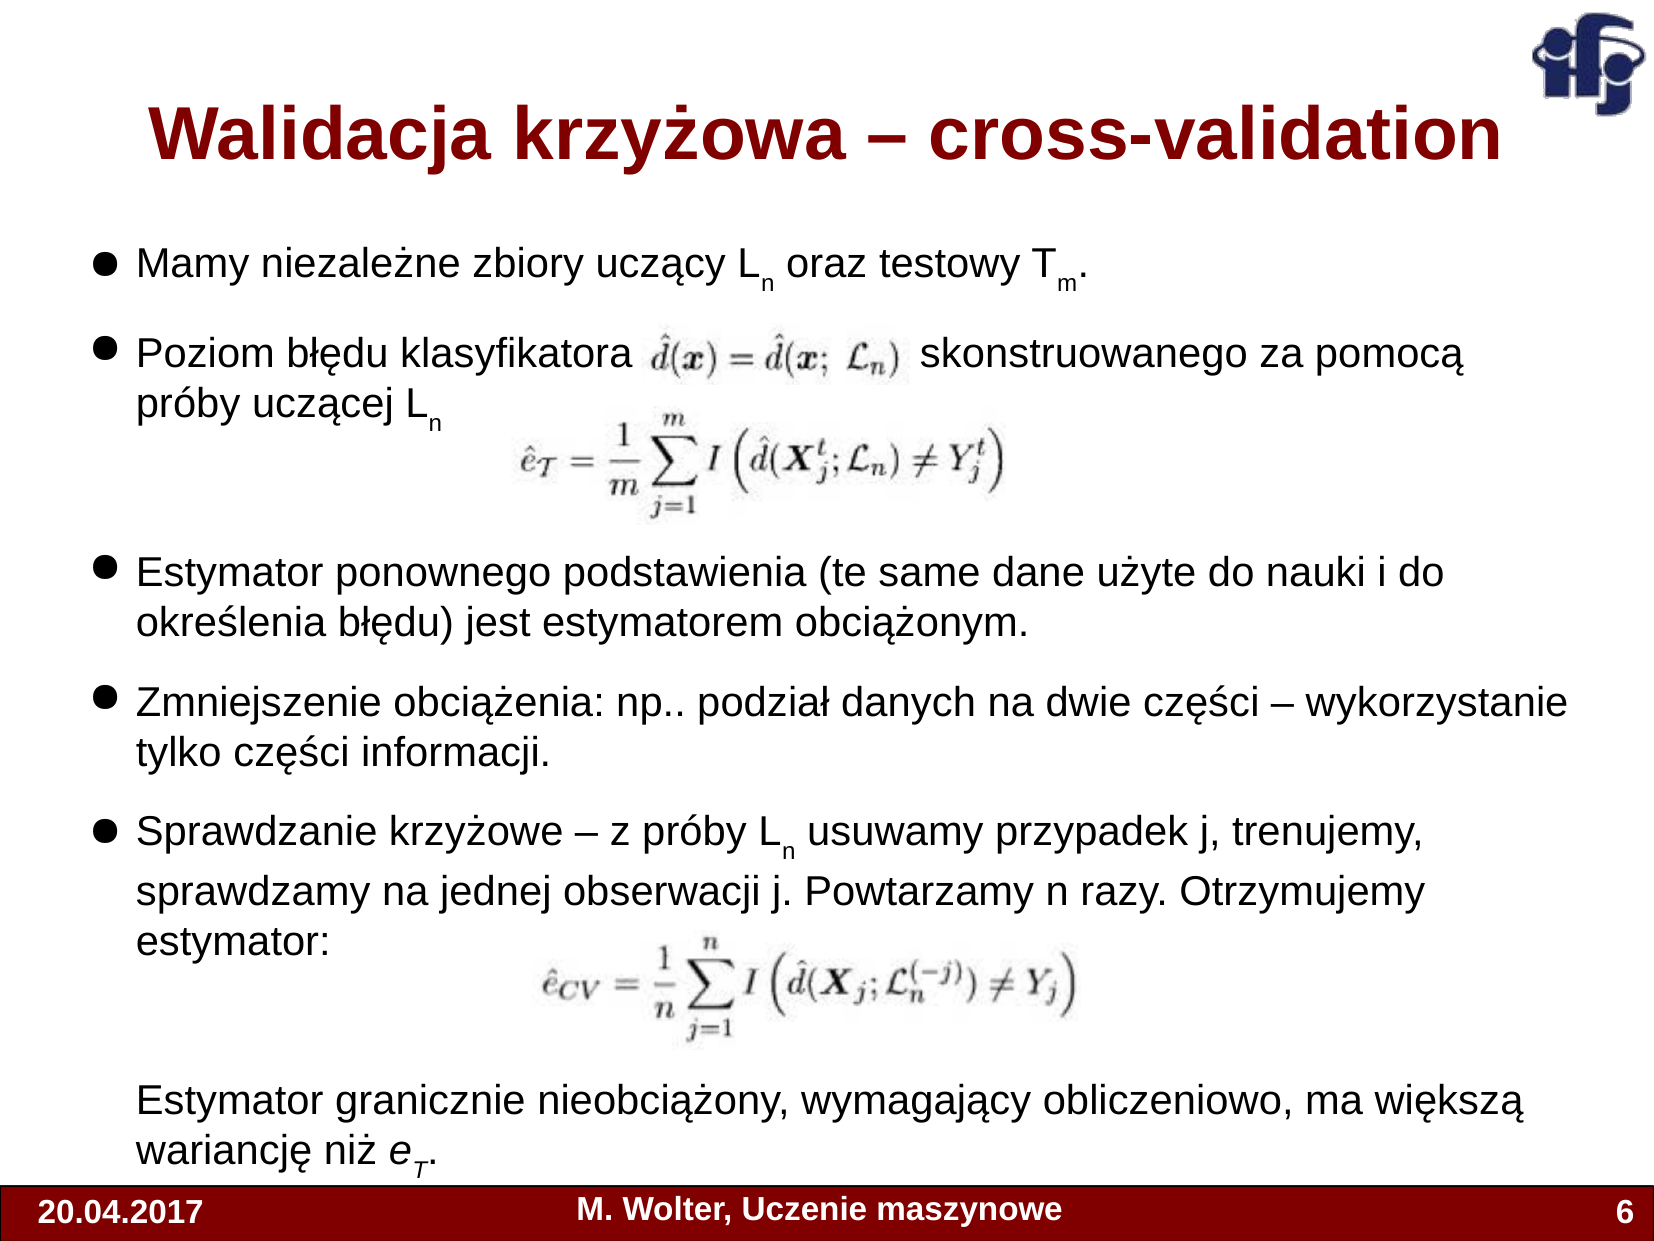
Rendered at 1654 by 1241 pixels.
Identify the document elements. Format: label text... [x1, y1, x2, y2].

picture [641, 323, 910, 385]
picture [532, 930, 1081, 1051]
picture [492, 405, 1006, 526]
title Walidacja krzyżowa – cross-validation [82, 25, 1571, 233]
list Mamy niezależne zbiory uczący Ln oraz testowy Tm. Poziom błędu klasyfikatora skonstruowanego za pomocą próby uczącej Ln Estymator ponownego podstawienia (te same dane użyte do nauki i do określenia błędu) jest estymatorem obciążonym. Zmniejszenie obciążenia: np.. podział danych na dwie części – wykorzystanie tylko części informacji. Sprawdzanie krzyżowe – z próby Ln usuwamy przypadek j, trenujemy, sprawdzamy na jednej obserwacji j. Powtarzamy n razy. Otrzymujemy estymator: Estymator granicznie nieobciążony, wymagający obliczeniowo, ma większą wariancję niż eT. [88, 236, 1577, 1186]
picture [1525, 0, 1654, 129]
